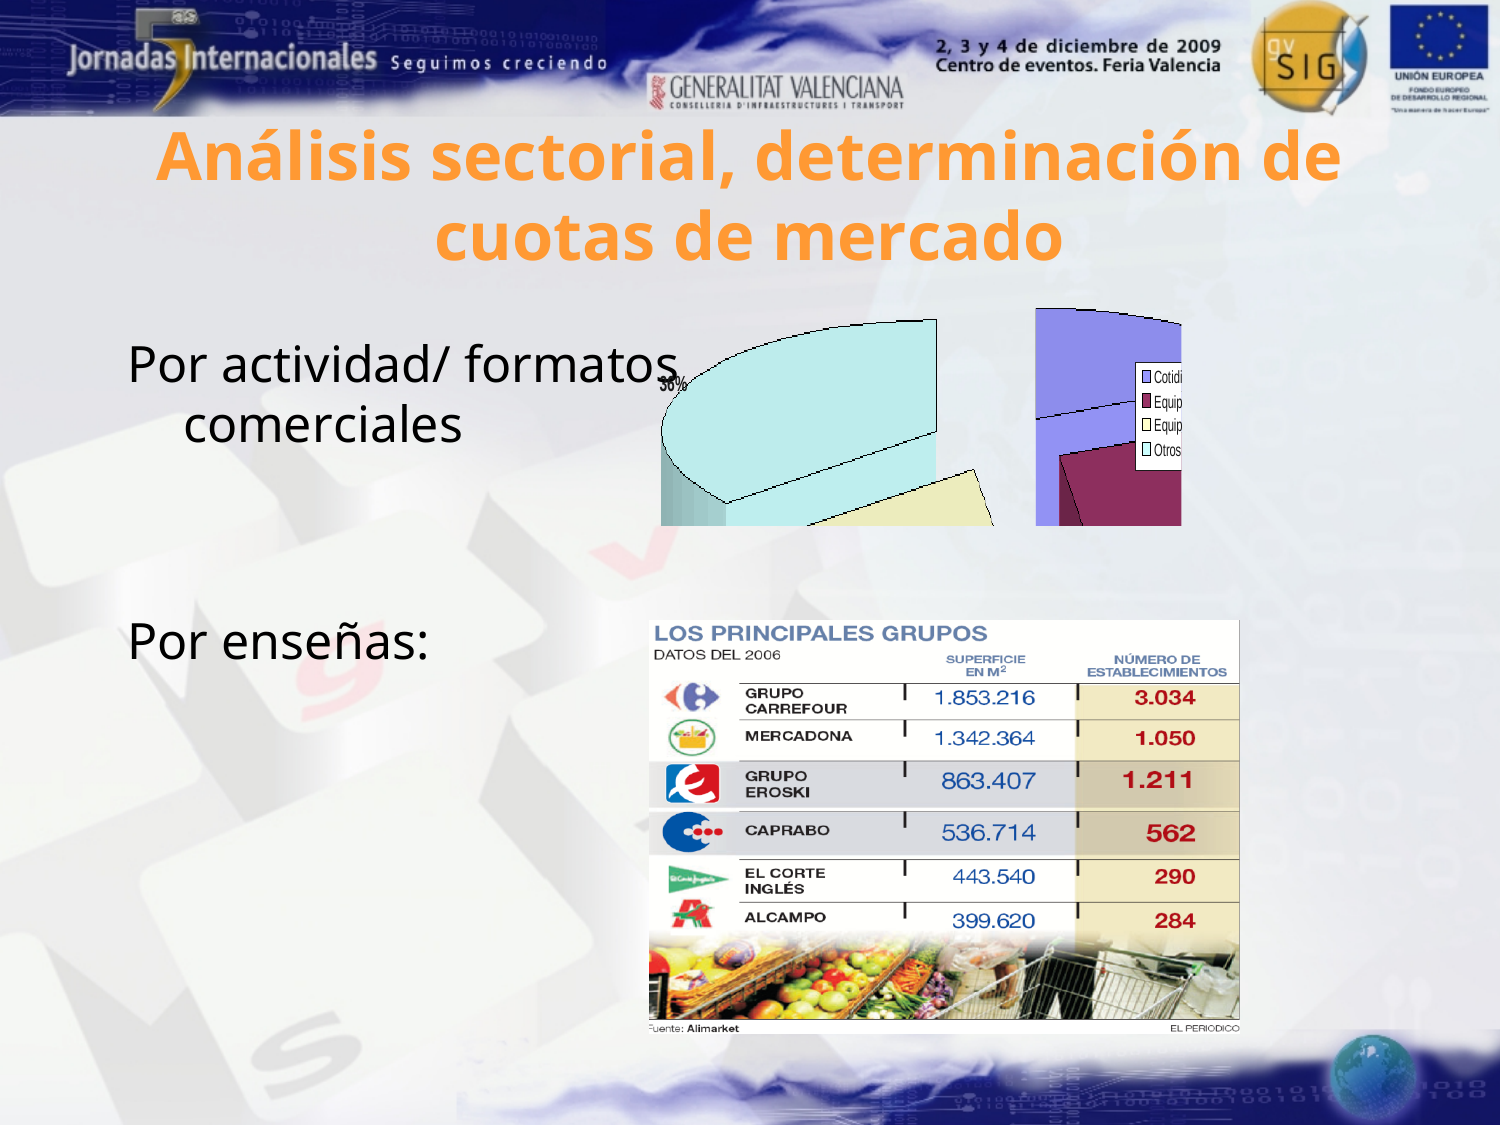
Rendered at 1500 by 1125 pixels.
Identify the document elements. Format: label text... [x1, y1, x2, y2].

text_box Análisis sectorial, determinación de cuotas de mercado [112, 99, 1388, 288]
text_box Por actividad/ formatos comerciales Por enseñas: [112, 324, 738, 1001]
chart [590, 200, 1182, 526]
picture [0, 0, 1500, 1125]
